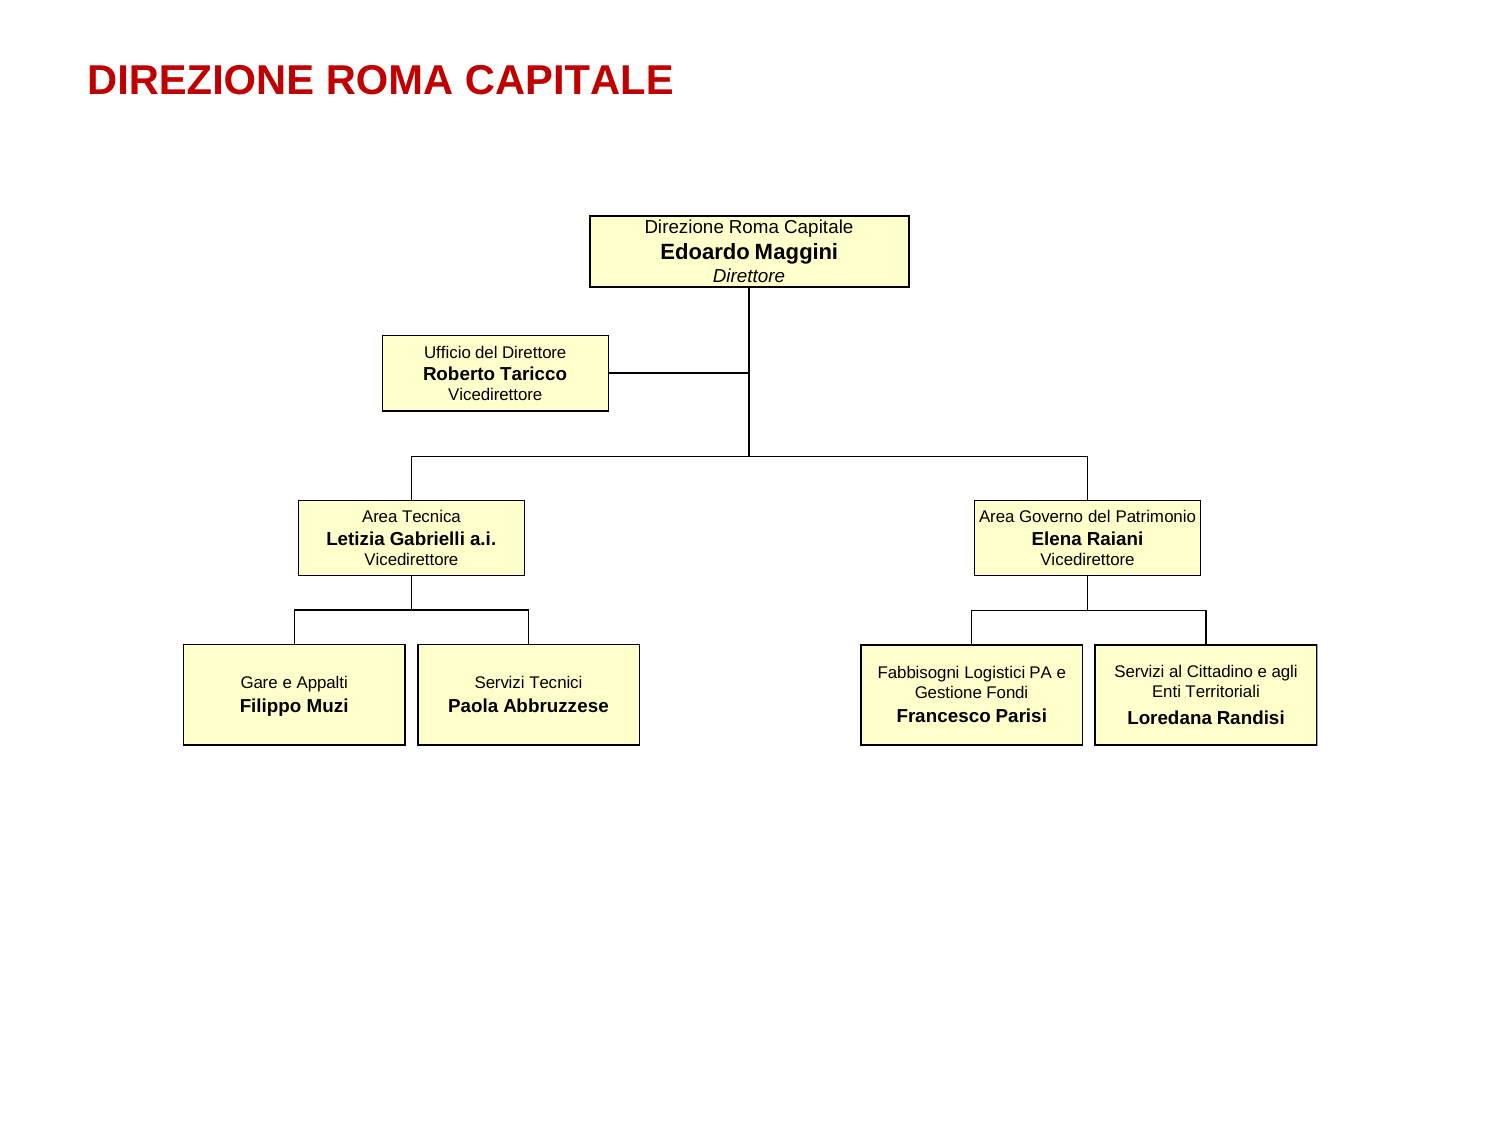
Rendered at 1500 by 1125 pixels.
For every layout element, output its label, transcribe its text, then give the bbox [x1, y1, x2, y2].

text_box DIREZIONE ROMA CAPITALE [72, 45, 1462, 128]
picture [182, 209, 1318, 746]
